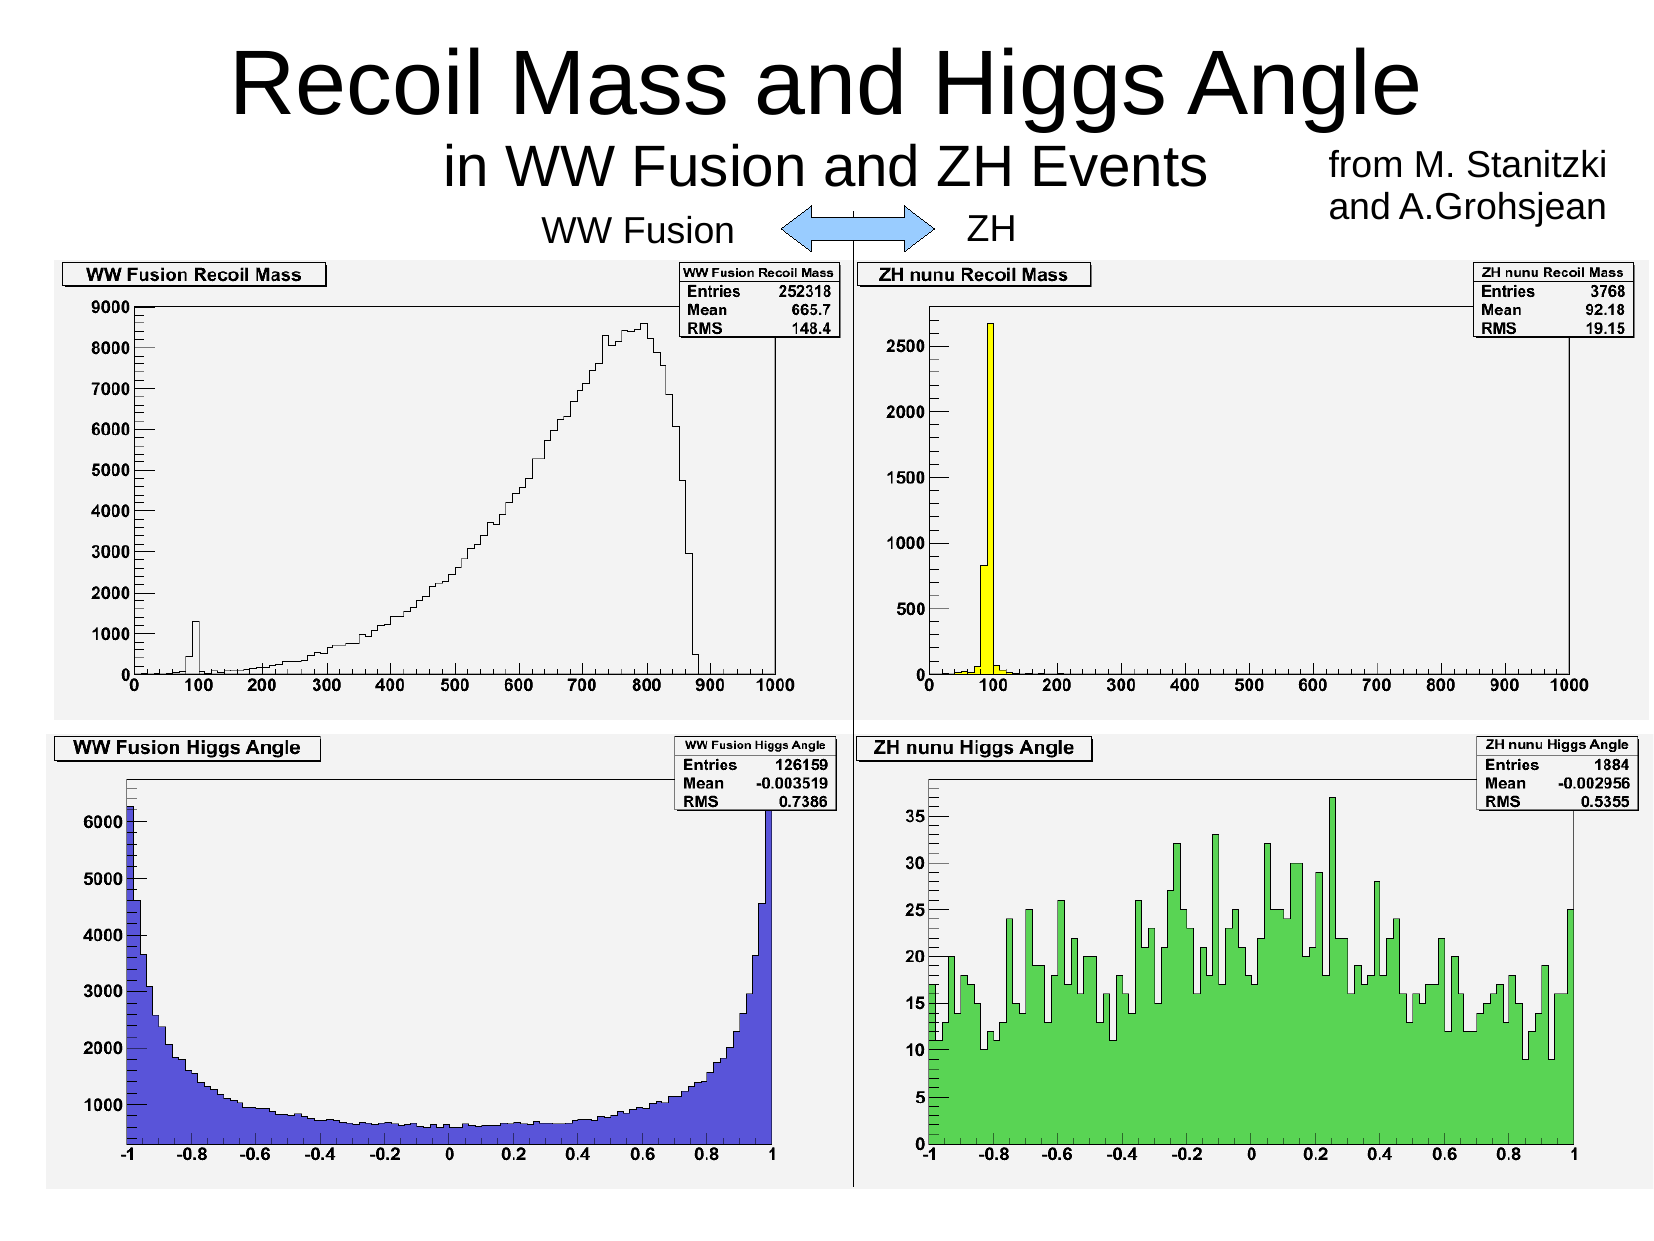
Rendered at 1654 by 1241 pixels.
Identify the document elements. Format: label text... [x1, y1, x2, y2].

picture [54, 260, 853, 720]
title Recoil Mass and Higgs Angle in WW Fusion and ZH Events [82, 19, 1571, 212]
text_box ZH [951, 199, 1032, 257]
picture [46, 734, 1654, 1189]
picture [854, 260, 1649, 720]
text_box from M. Stanitzki and A.Grohsjean [1313, 136, 1633, 235]
text_box [781, 205, 935, 252]
text_box WW Fusion [526, 202, 751, 260]
